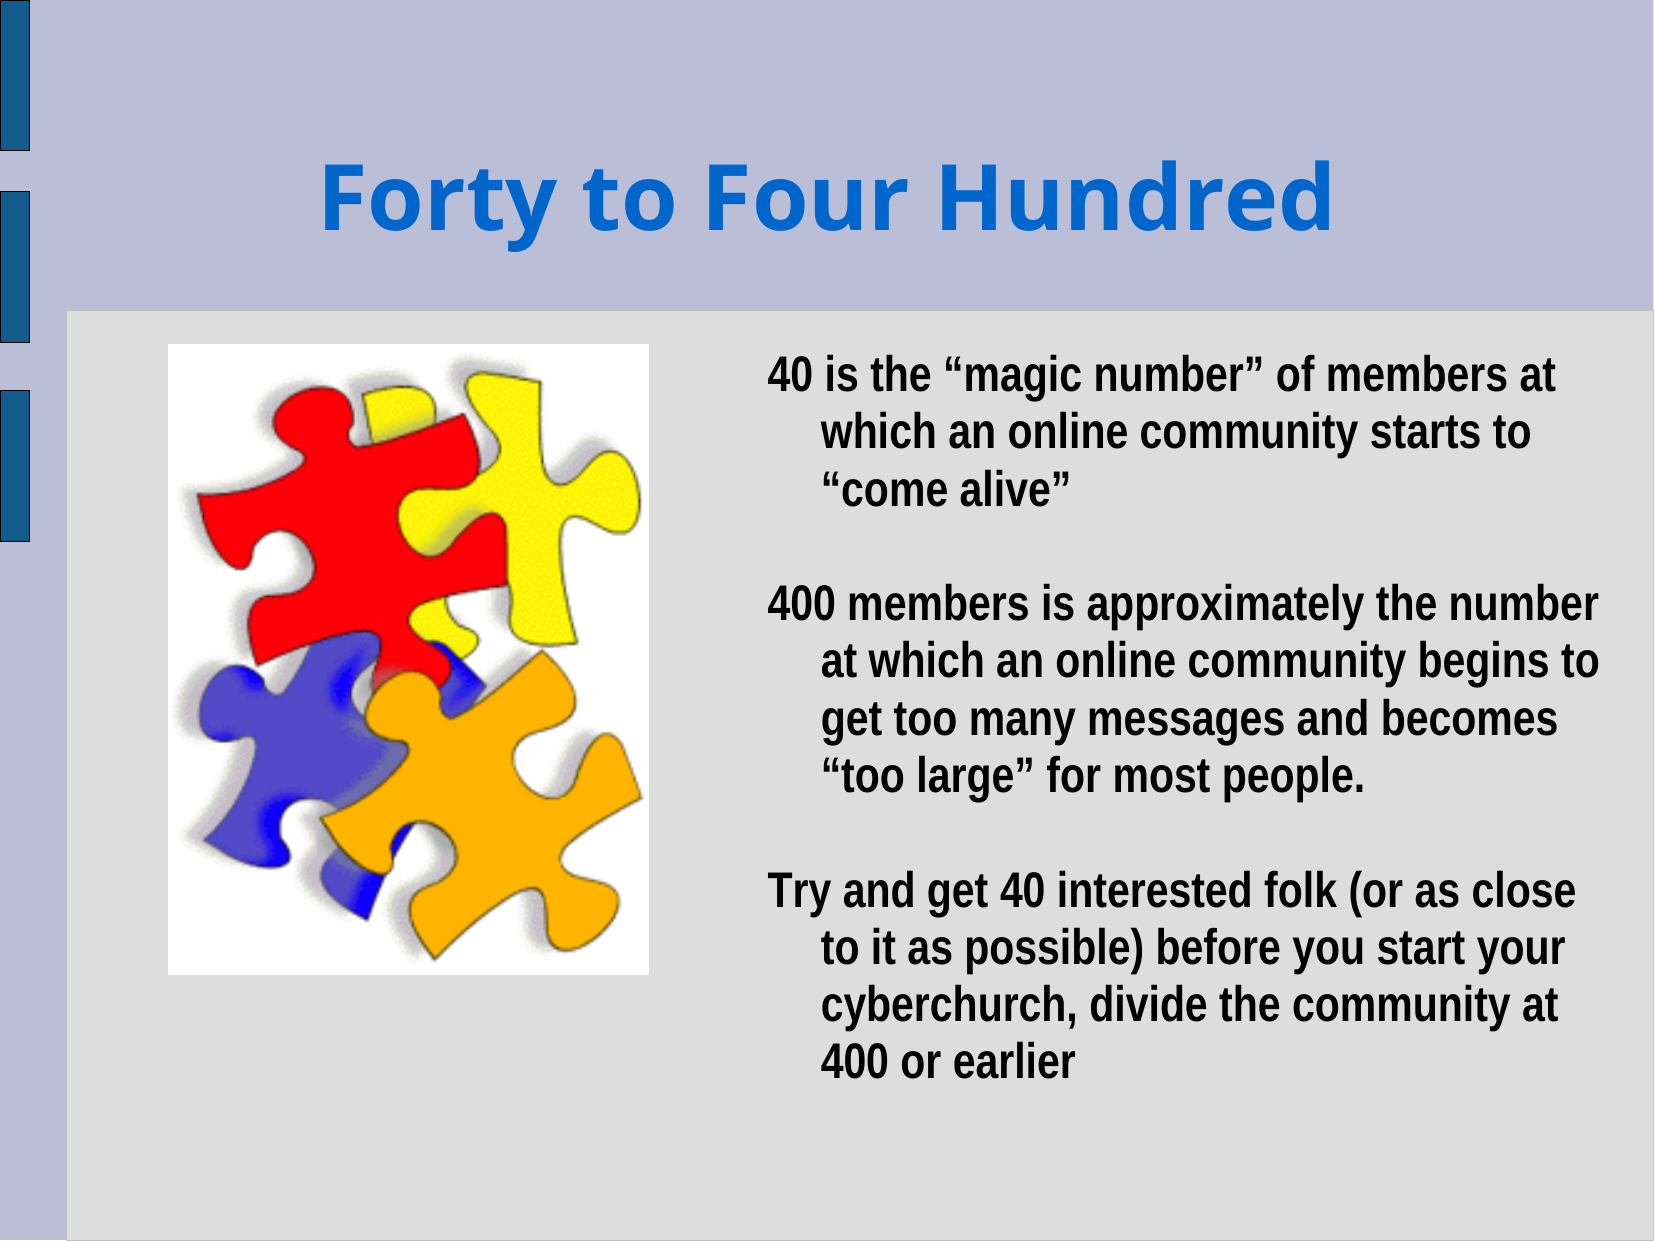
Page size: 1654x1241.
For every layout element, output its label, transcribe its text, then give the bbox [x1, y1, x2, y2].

list 40 is the “magic number” of members at which an online community starts to “come alive” 400 members is approximately the number at which an online community begins to get too many messages and becomes “too large” for most people. Try and get 40 interested folk (or as close to it as possible) before you start your cyberchurch, divide the community at 400 or earlier [750, 344, 1613, 1127]
title Forty to Four Hundred [121, 91, 1534, 299]
picture [168, 344, 649, 976]
